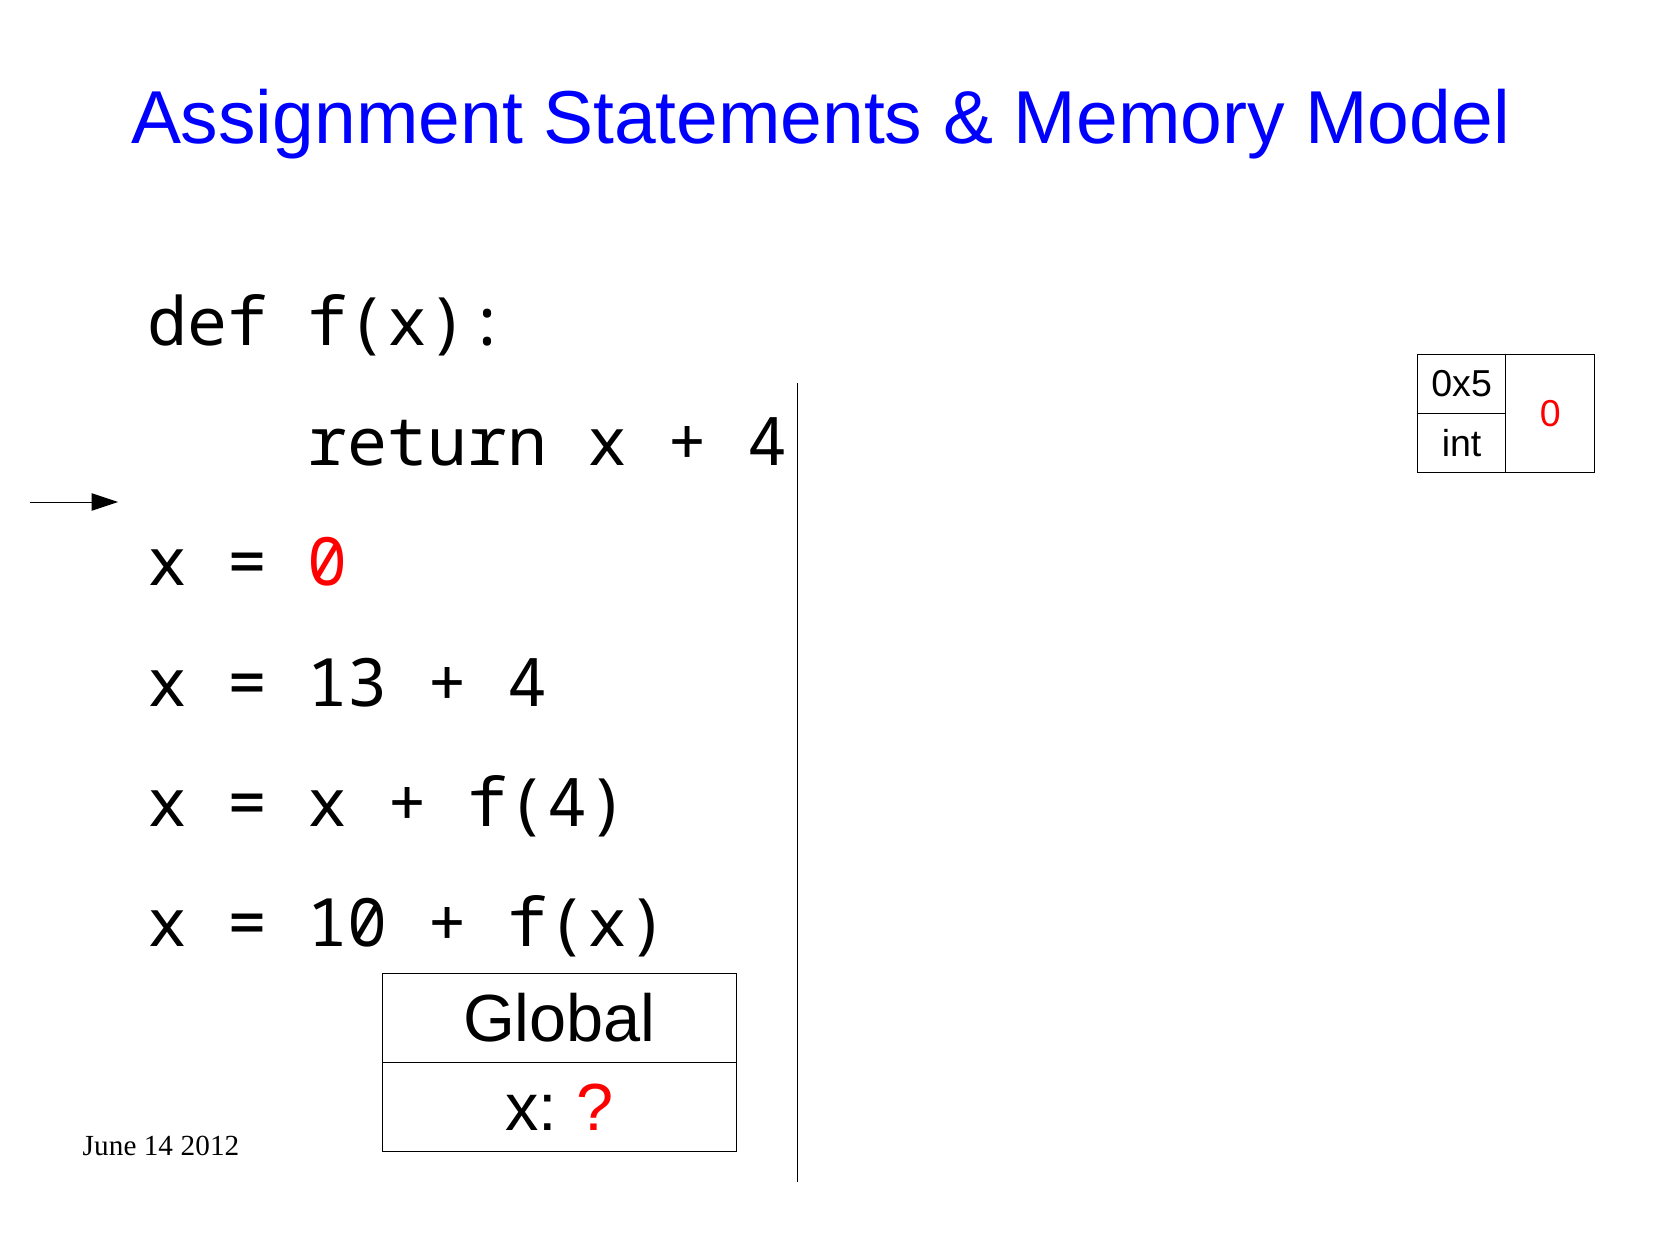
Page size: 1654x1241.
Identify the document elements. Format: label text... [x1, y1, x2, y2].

text_box 0x5 [1417, 354, 1505, 414]
list def f(x): return x + 4 x = 0 x = 13 + 4 x = x + f(4) x = 10 + f(x) [76, 274, 1506, 822]
text_box x: ? [382, 1062, 737, 1152]
text_box Global [382, 973, 737, 1062]
title Assignment Statements & Memory Model [76, 58, 1565, 178]
text_box 0 [1505, 354, 1595, 473]
text_box int [1417, 414, 1505, 473]
